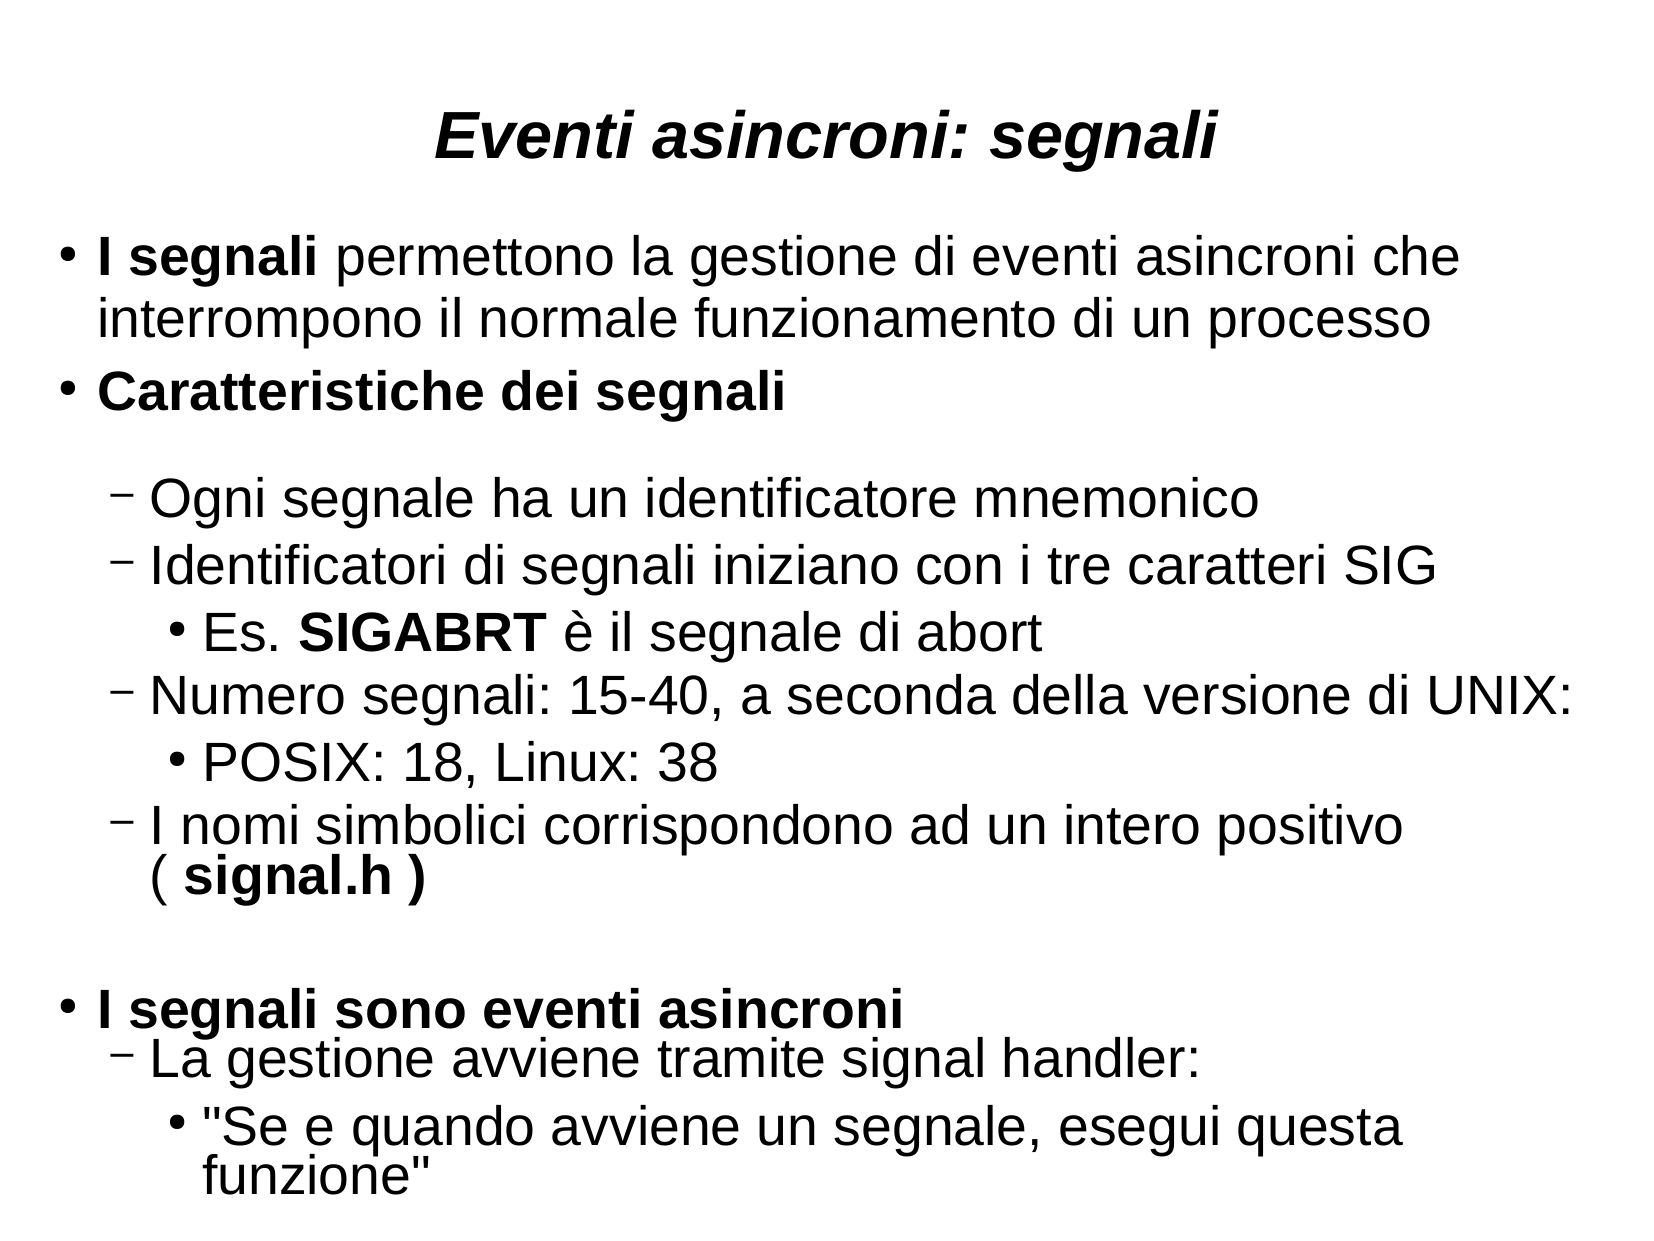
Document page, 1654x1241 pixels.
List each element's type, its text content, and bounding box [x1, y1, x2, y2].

title Eventi asincroni: segnali [82, 31, 1571, 225]
list I segnali permettono la gestione di eventi asincroni che interrompono il normale funzionamento di un processo Caratteristiche dei segnali Ogni segnale ha un identificatore mnemonico Identificatori di segnali iniziano con i tre caratteri SIG Es. SIGABRT è il segnale di abort Numero segnali: 15-40, a seconda della versione di UNIX: POSIX: 18, Linux: 38 I nomi simbolici corrispondono ad un intero positivo ( signal.h ) I segnali sono eventi asincroni La gestione avviene tramite signal handler: "Se e quando avviene un segnale, esegui questa funzione" [45, 225, 1621, 1228]
